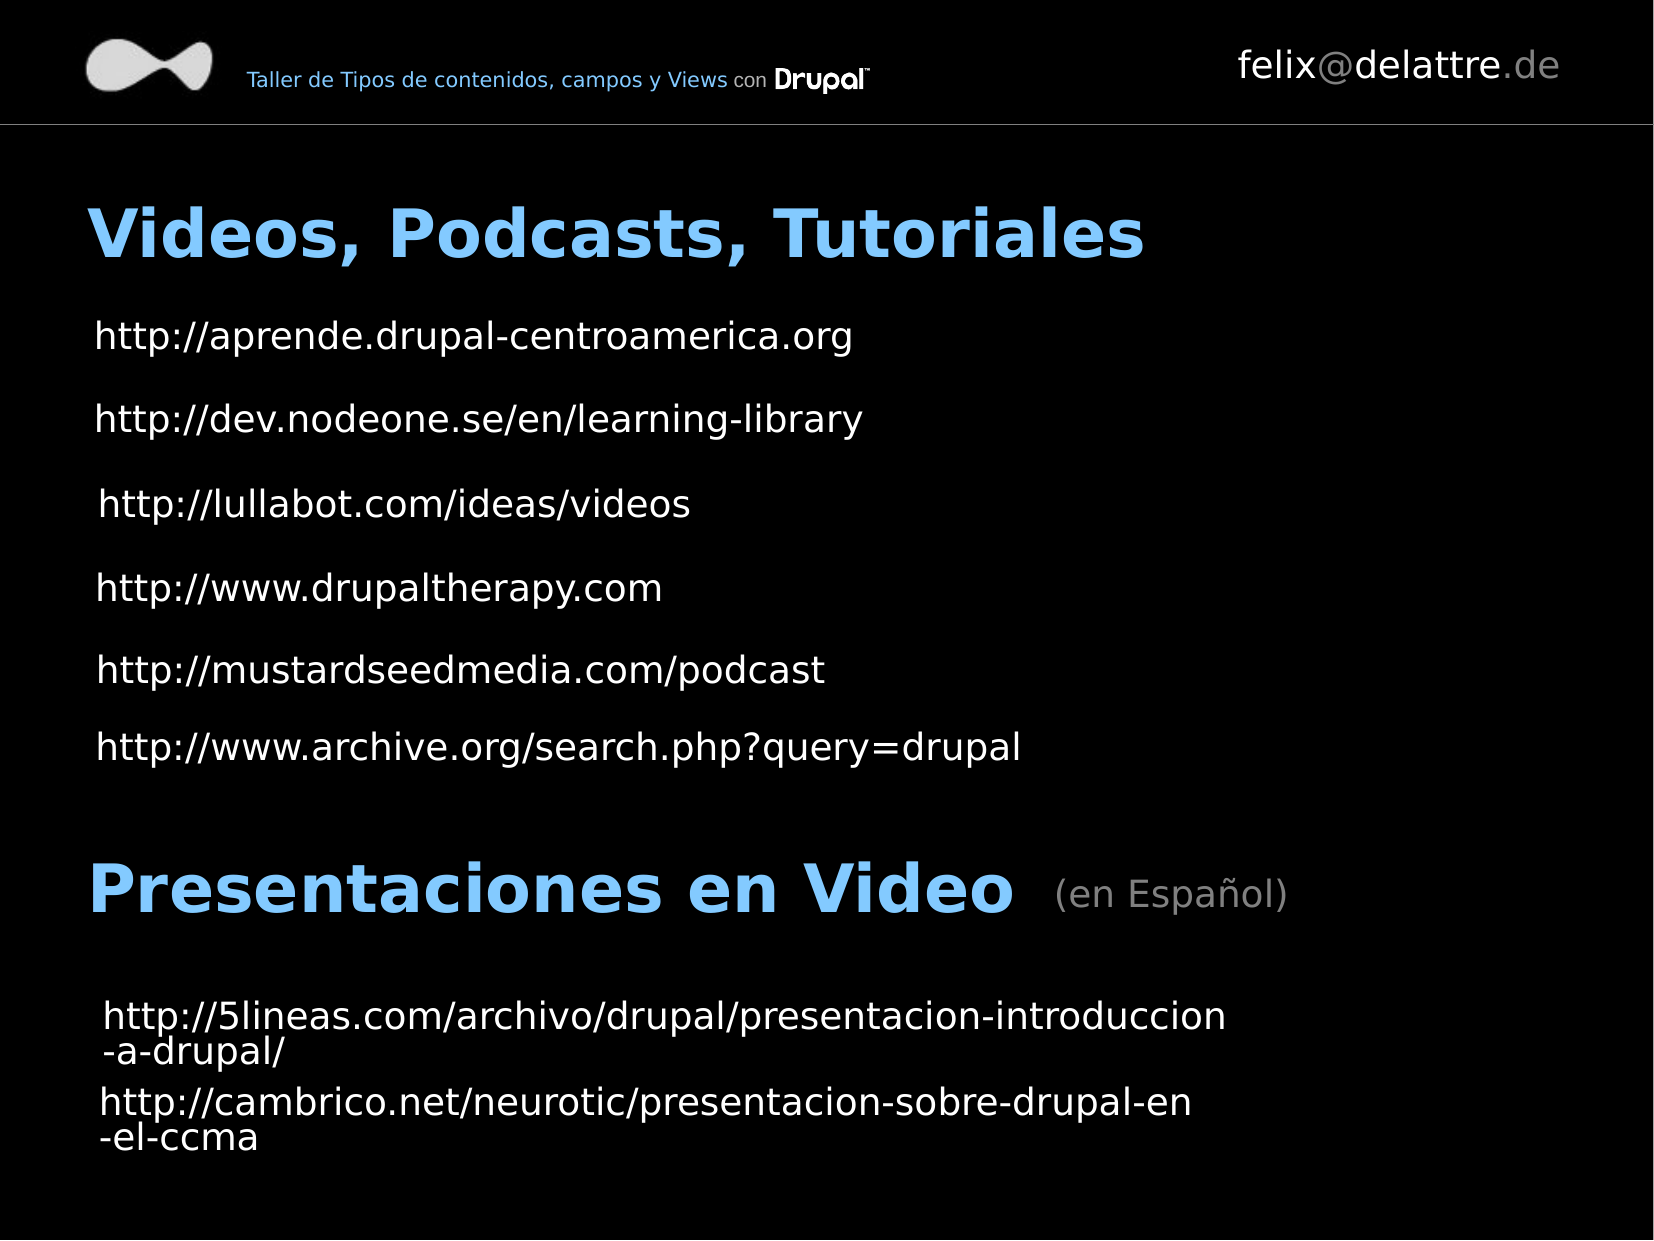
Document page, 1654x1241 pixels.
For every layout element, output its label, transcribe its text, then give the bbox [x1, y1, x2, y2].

text_box http://5lineas.com/archivo/drupal/presentacion-introduccion-a-drupal/ [87, 987, 1245, 1047]
text_box http://dev.nodeone.se/en/learning-library [78, 390, 1030, 449]
text_box http://lullabot.com/ideas/videos [82, 475, 712, 534]
text_box http://cambrico.net/neurotic/presentacion-sobre-drupal-en-el-ccma [84, 1073, 1213, 1132]
text_box (en Español) [1029, 856, 1467, 934]
text_box http://mustardseedmedia.com/podcast [81, 641, 1052, 700]
text_box Presentaciones en Video [72, 843, 1031, 936]
text_box http://aprende.drupal-centroamerica.org [79, 307, 1030, 366]
picture [62, 31, 229, 104]
text_box http://www.archive.org/search.php?query=drupal [80, 718, 1280, 777]
text_box http://www.drupaltherapy.com [80, 559, 772, 618]
text_box Videos, Podcasts, Tutoriales [72, 187, 1162, 281]
